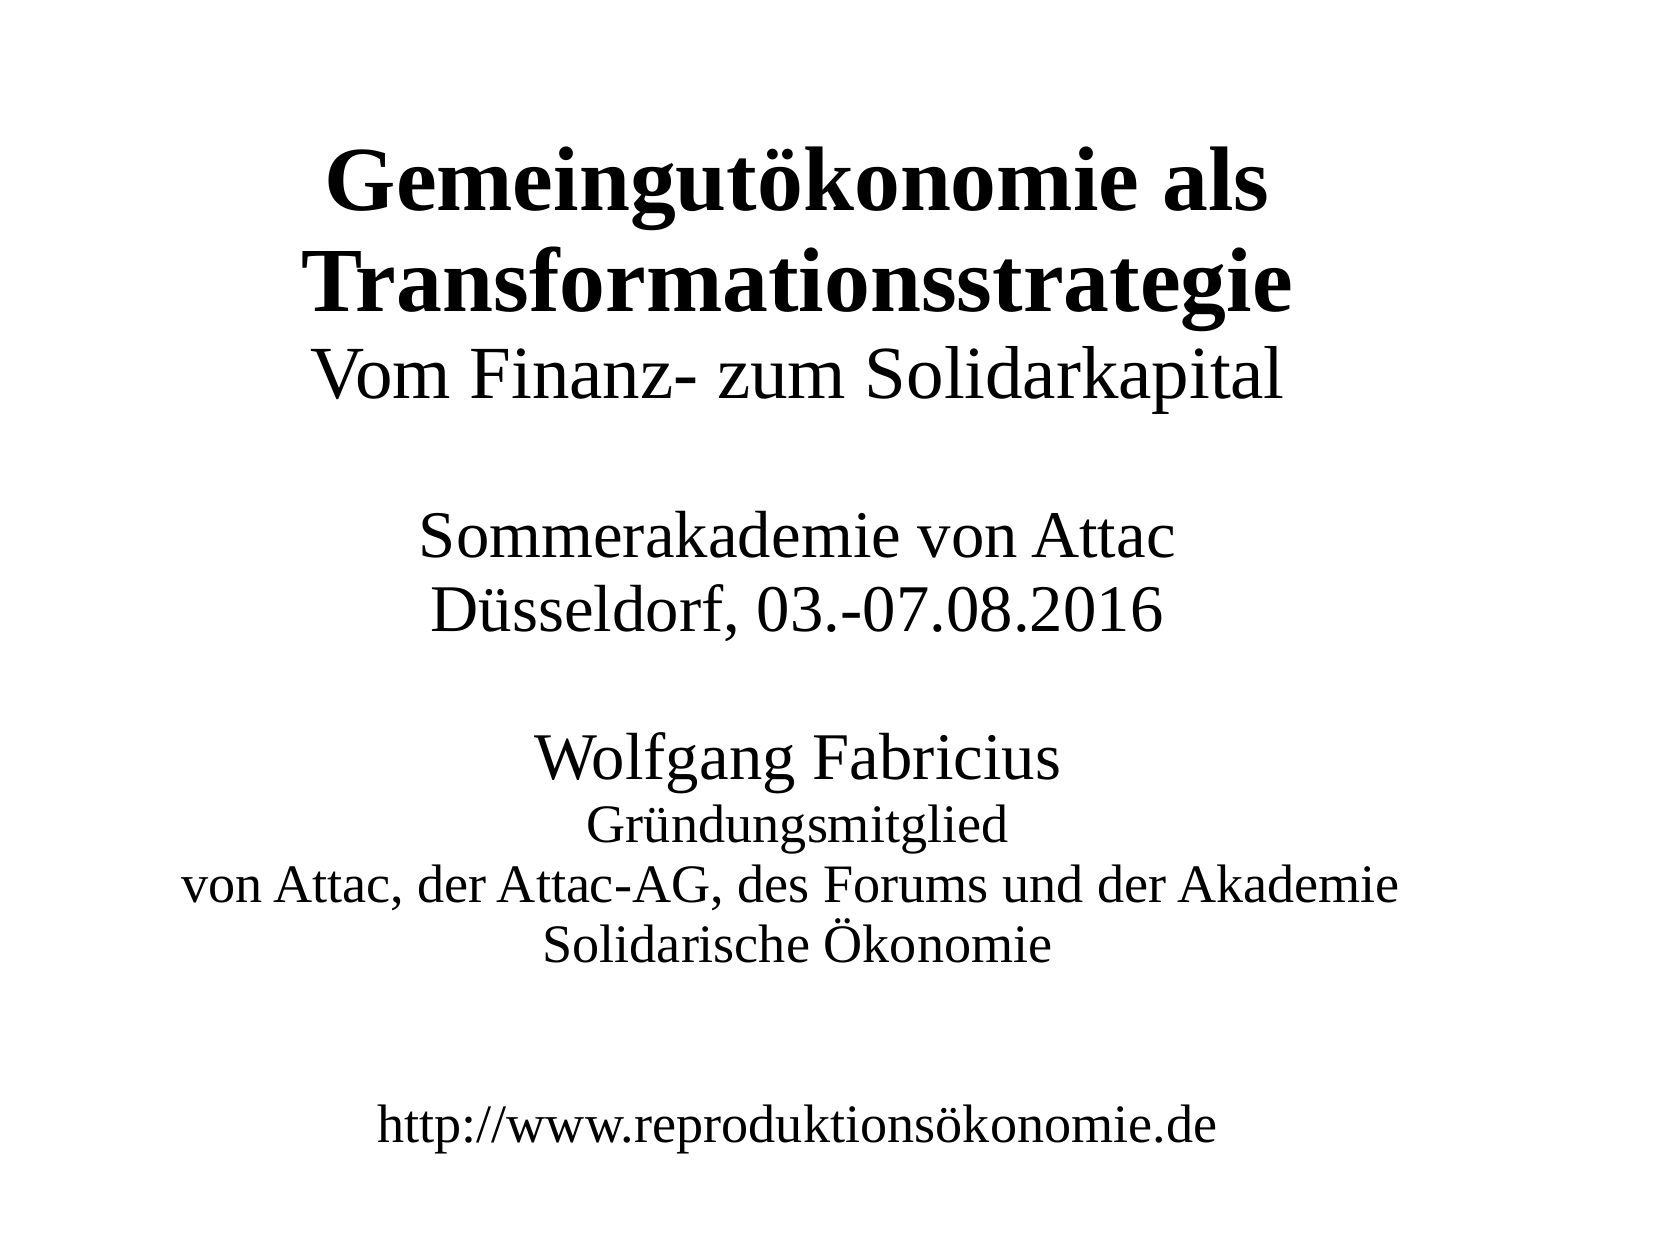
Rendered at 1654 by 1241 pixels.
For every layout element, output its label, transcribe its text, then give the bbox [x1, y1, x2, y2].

text_box Gemeingutökonomie als Transformationsstrategie Vom Finanz- zum Solidarkapital Sommerakademie von Attac Düsseldorf, 03.-07.08.2016 Wolfgang Fabricius Gründungsmitglied von Attac, der Attac-AG, des Forums und der Akademie Solidarische Ökonomie http://www.reproduktionsökonomie.de [166, 75, 1488, 1165]
